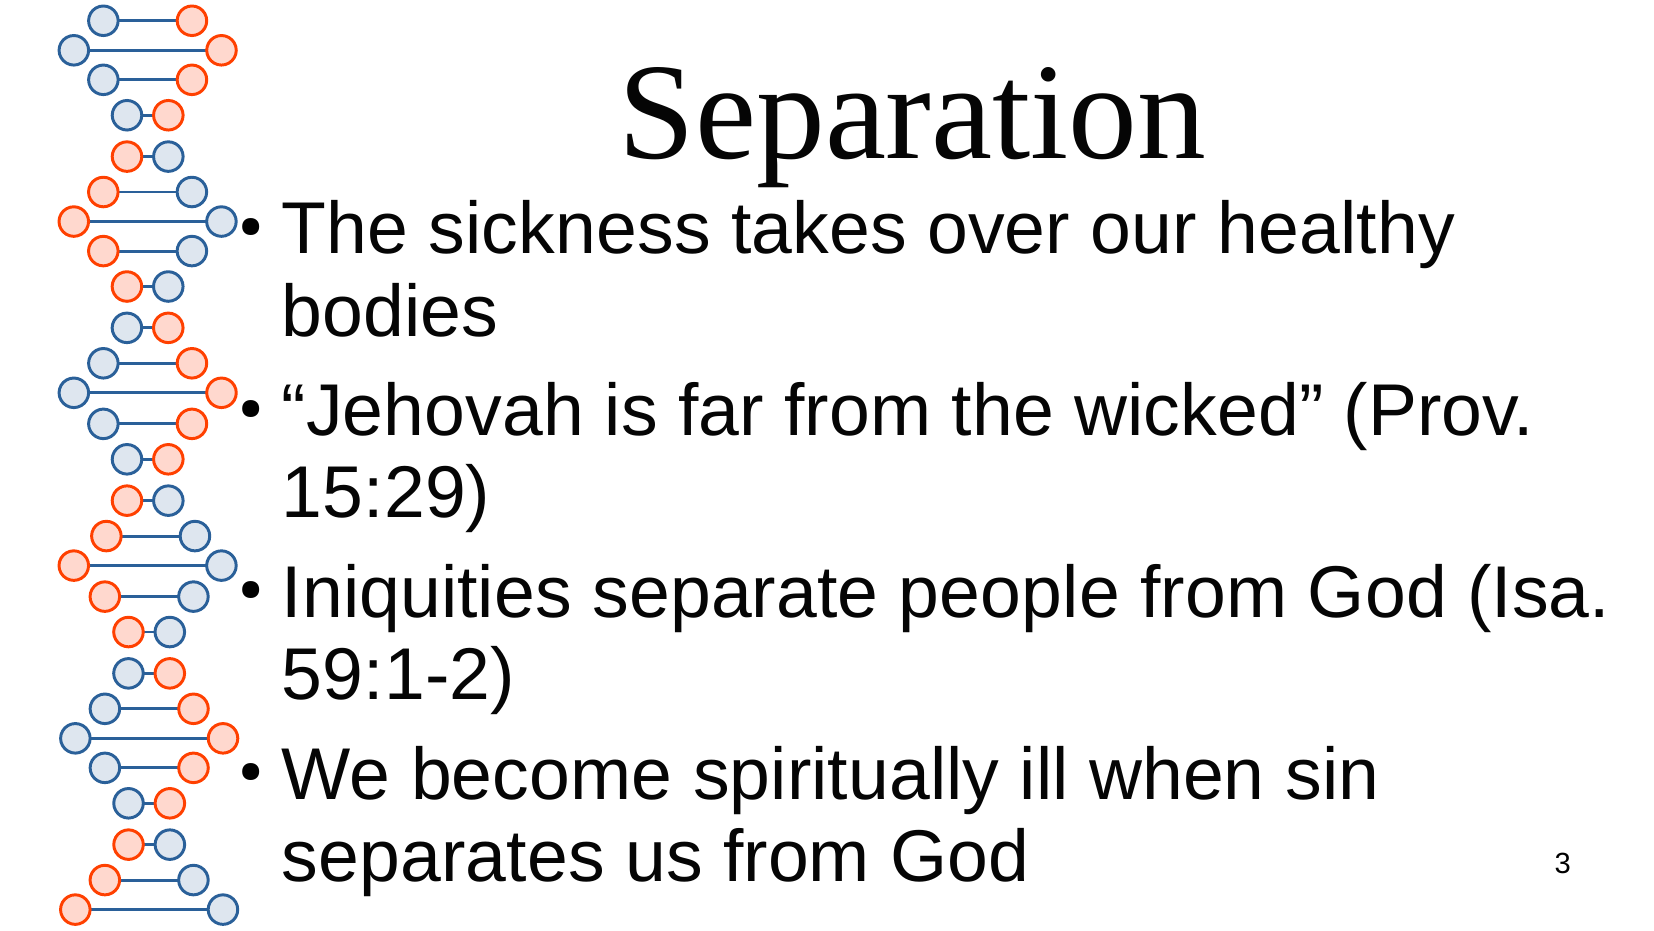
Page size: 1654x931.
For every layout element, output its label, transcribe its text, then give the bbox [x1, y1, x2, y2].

title Separation [265, 35, 1595, 187]
list The sickness takes over our healthy bodies “Jehovah is far from the wicked” (Prov. 15:29) Iniquities separate people from God (Isa. 59:1-2) We become spiritually ill when sin separates us from God [225, 187, 1613, 901]
